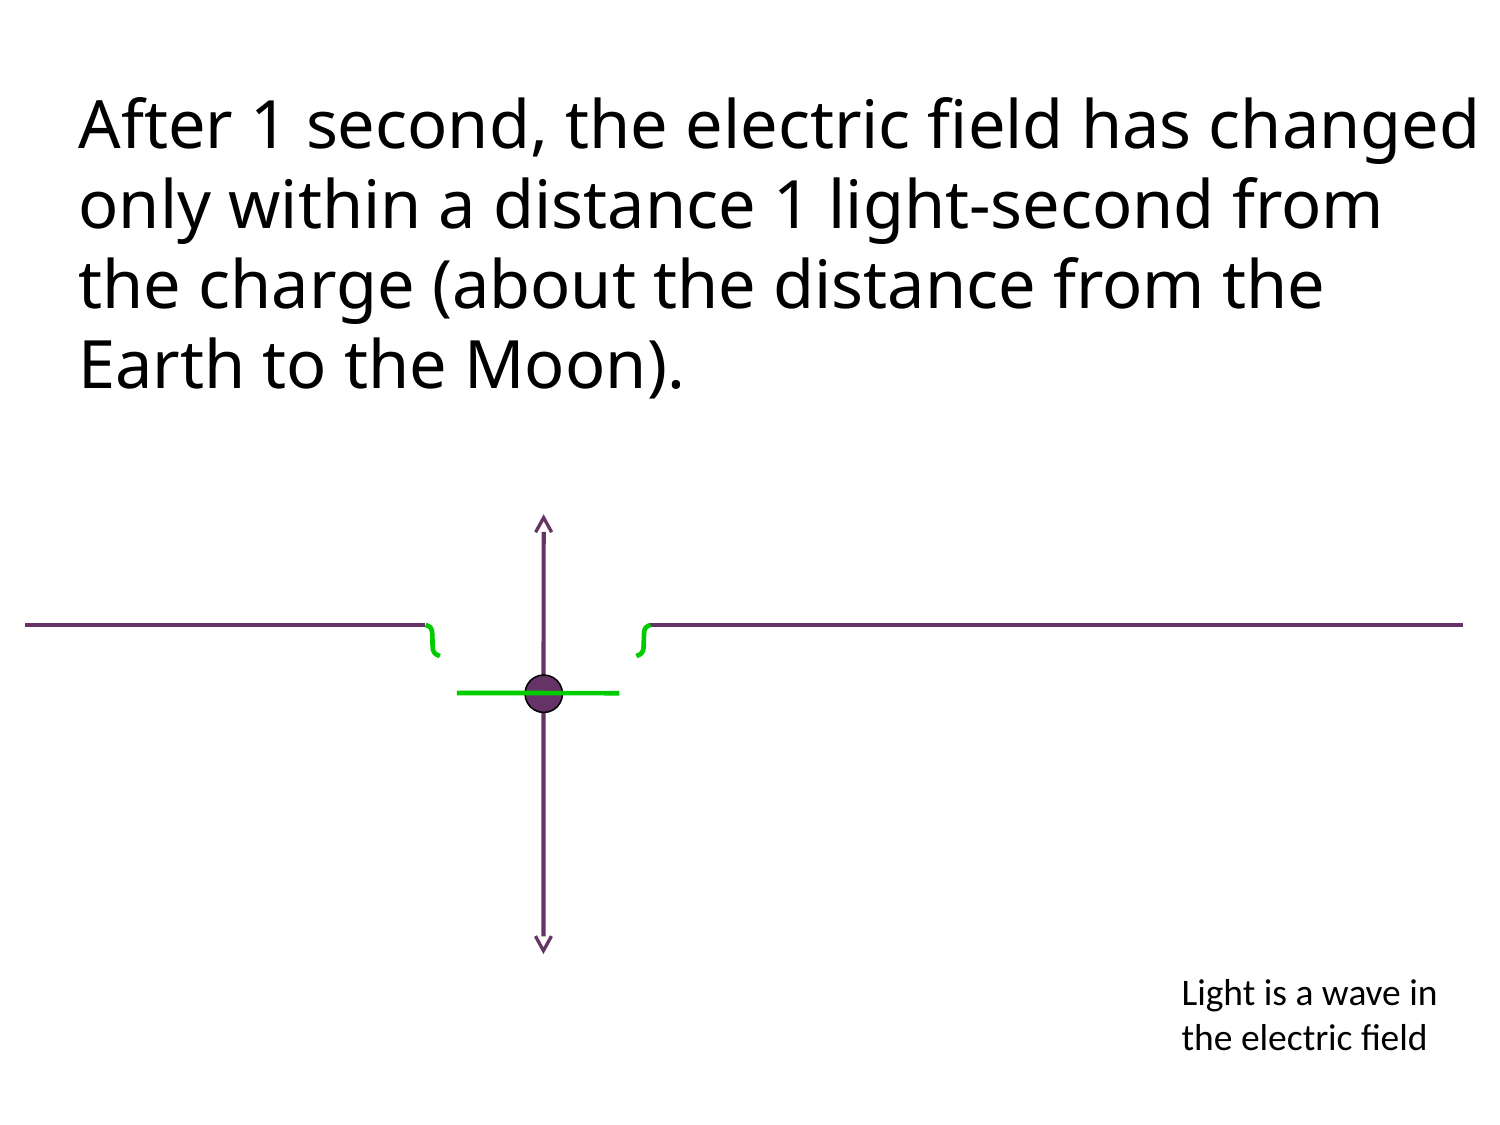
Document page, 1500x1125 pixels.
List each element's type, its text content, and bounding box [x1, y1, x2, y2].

text_box [525, 696, 563, 713]
text_box [525, 675, 563, 690]
text_box Light is a wave in the electric field [1166, 960, 1485, 1066]
text_box After 1 second, the electric field has changed only within a distance 1 light-second from the charge (about the distance from the Earth to the Moon). [63, 74, 1500, 410]
